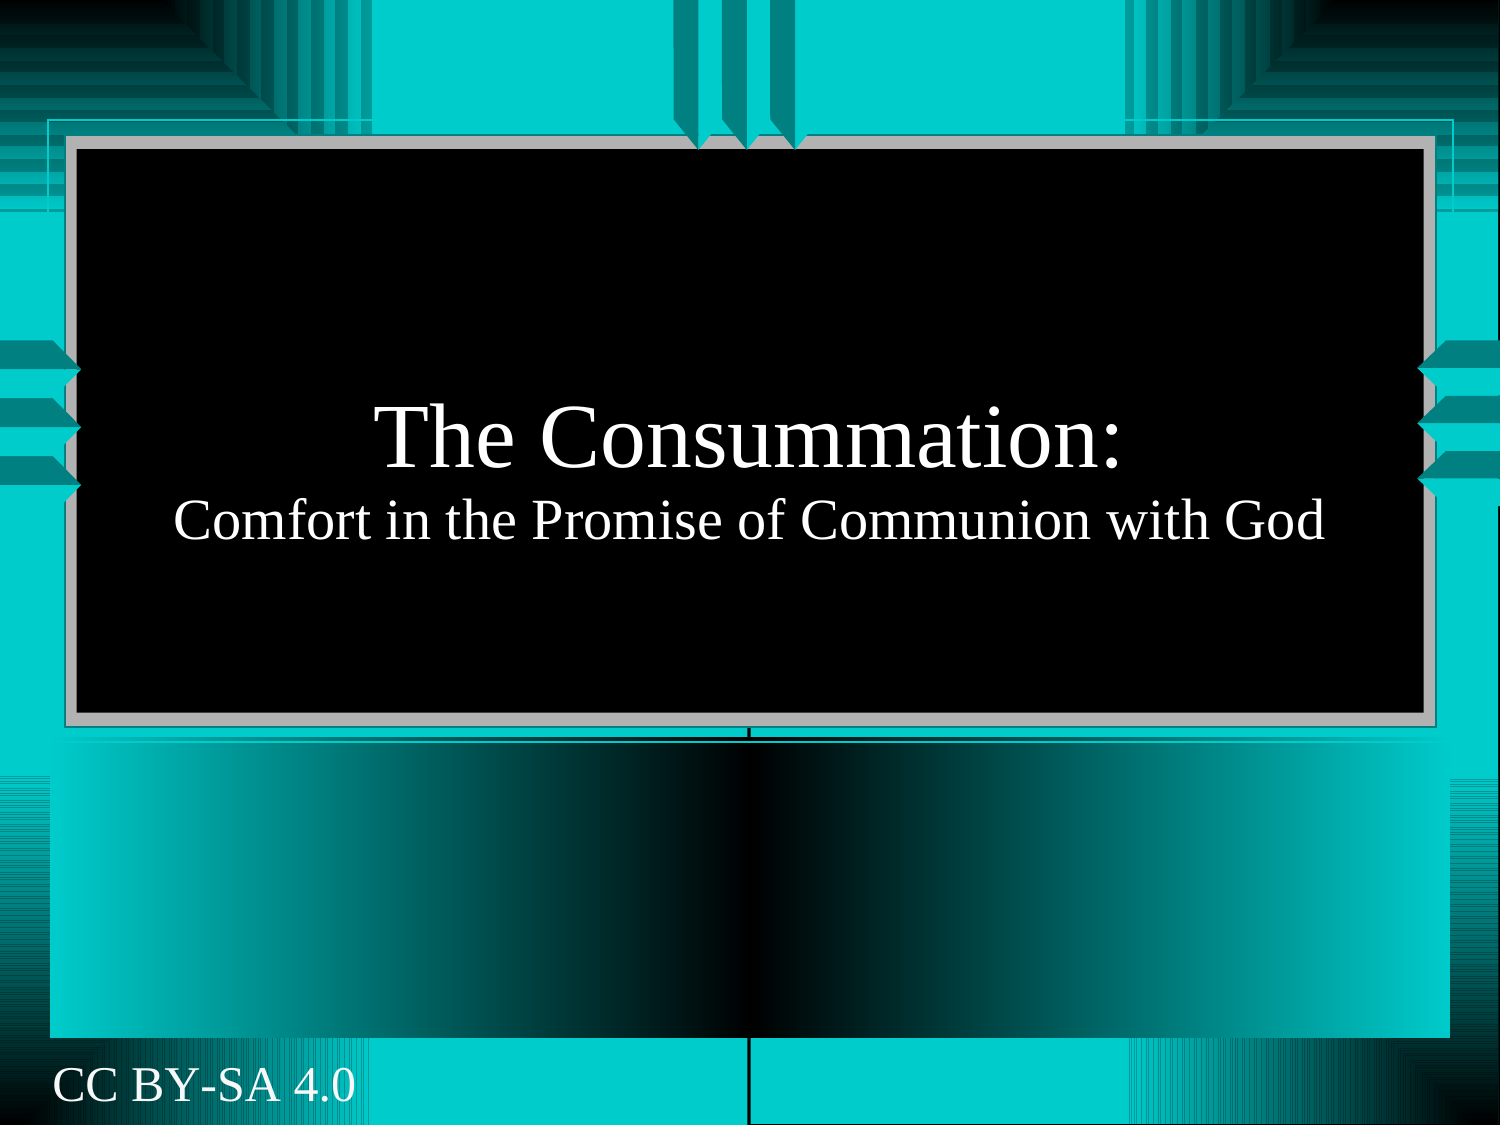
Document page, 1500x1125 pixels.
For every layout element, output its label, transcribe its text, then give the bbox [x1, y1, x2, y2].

title The Consummation: Comfort in the Promise of Communion with God [65, 374, 1435, 563]
text_box CC BY-SA 4.0 [37, 1050, 526, 1121]
